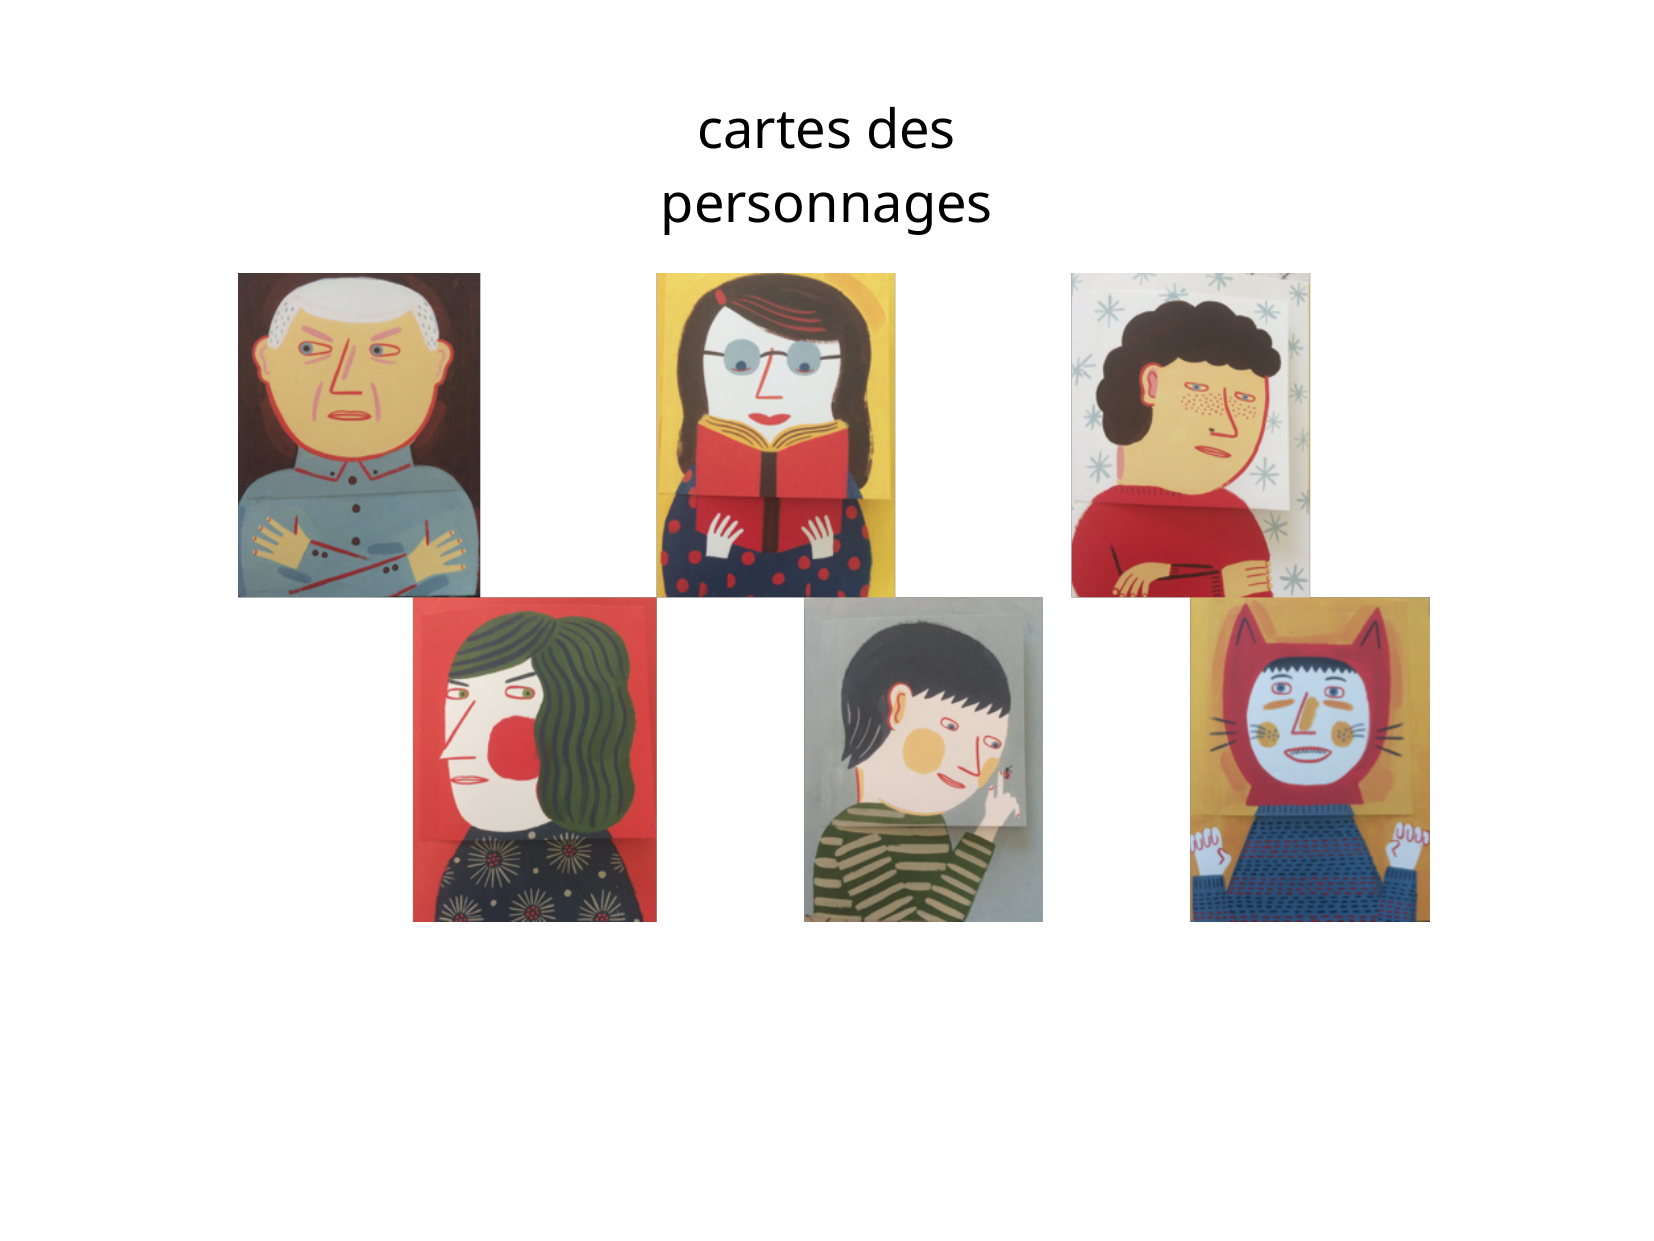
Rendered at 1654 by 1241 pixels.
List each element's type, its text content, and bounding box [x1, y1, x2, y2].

text_box cartes des personnages [531, 82, 1123, 150]
picture [238, 273, 1430, 922]
